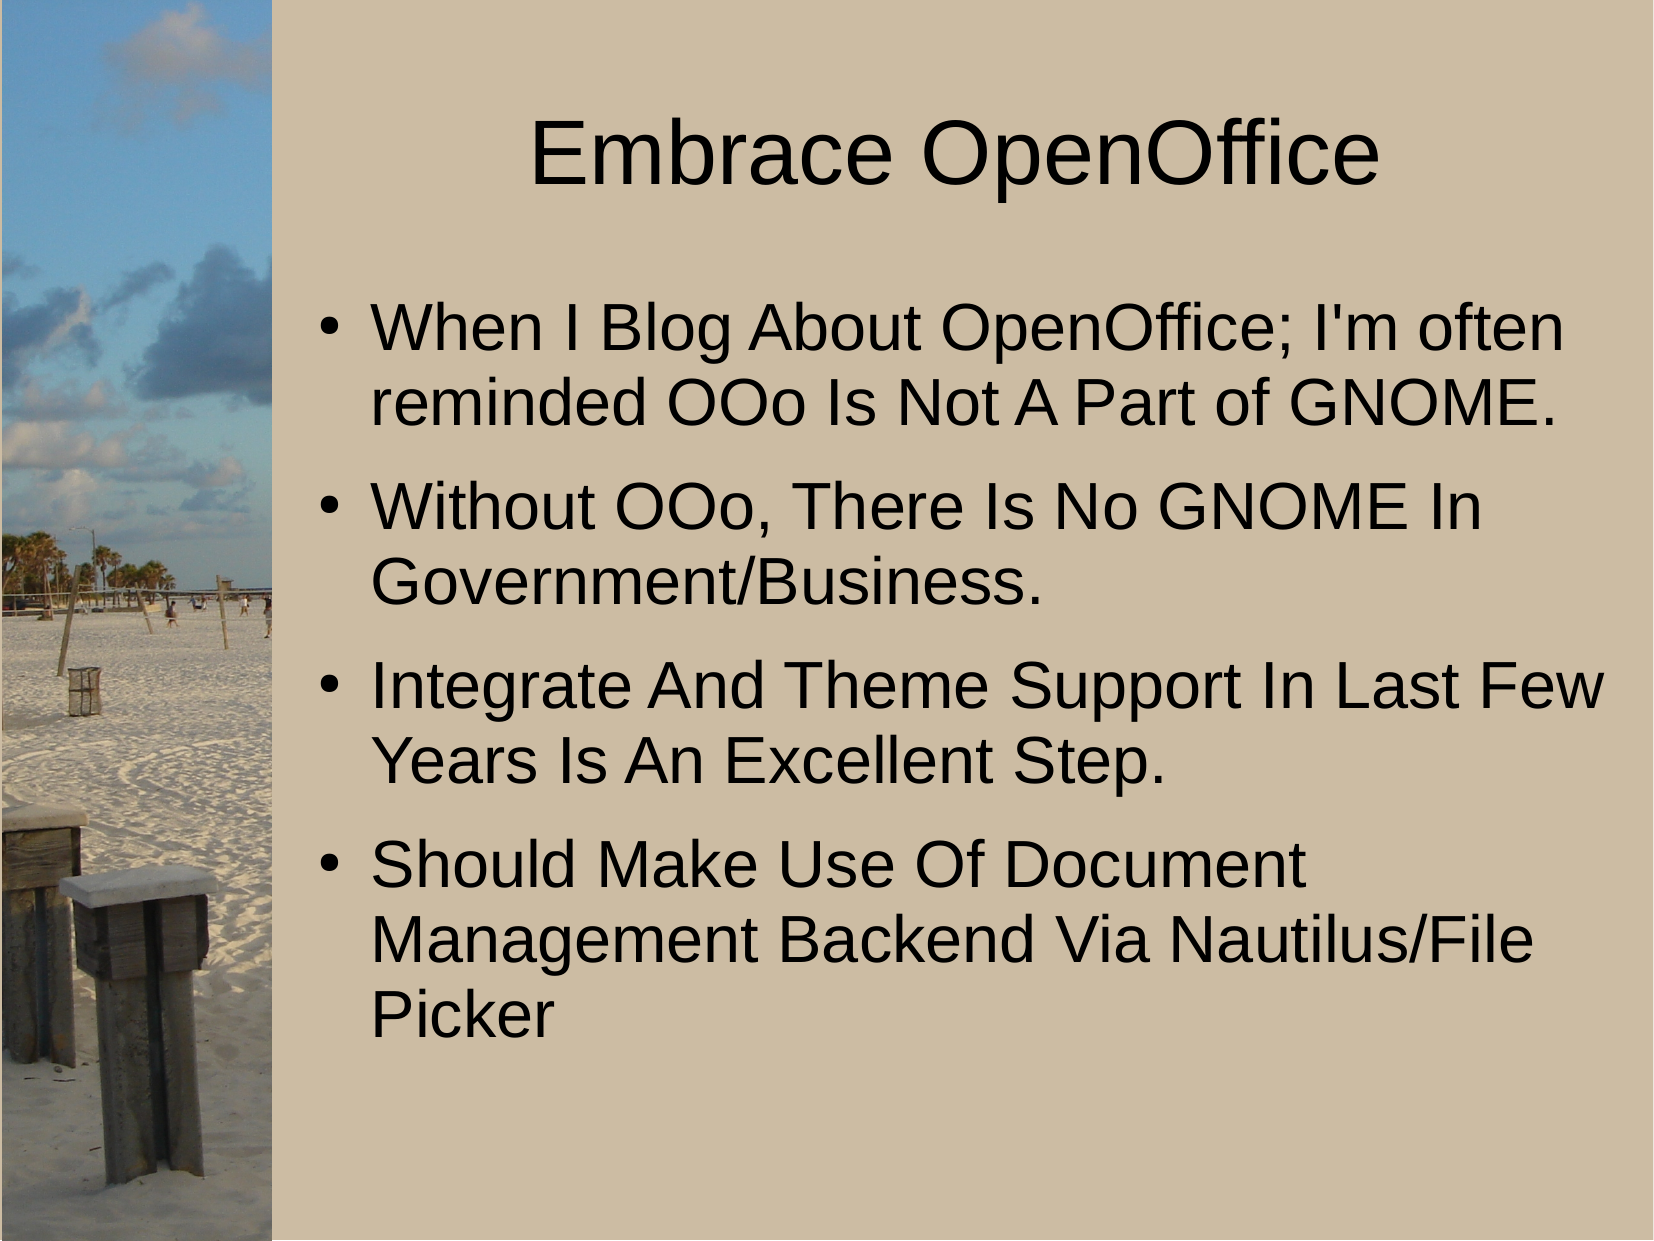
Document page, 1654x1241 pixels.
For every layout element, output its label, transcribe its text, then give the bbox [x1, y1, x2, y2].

list When I Blog About OpenOffice; I'm often reminded OOo Is Not A Part of GNOME. Without OOo, There Is No GNOME In Government/Business. Integrate And Theme Support In Last Few Years Is An Excellent Step. Should Make Use Of Document Management Backend Via Nautilus/File Picker [300, 290, 1613, 1094]
picture [2, 0, 272, 1241]
title Embrace OpenOffice [300, 56, 1613, 250]
